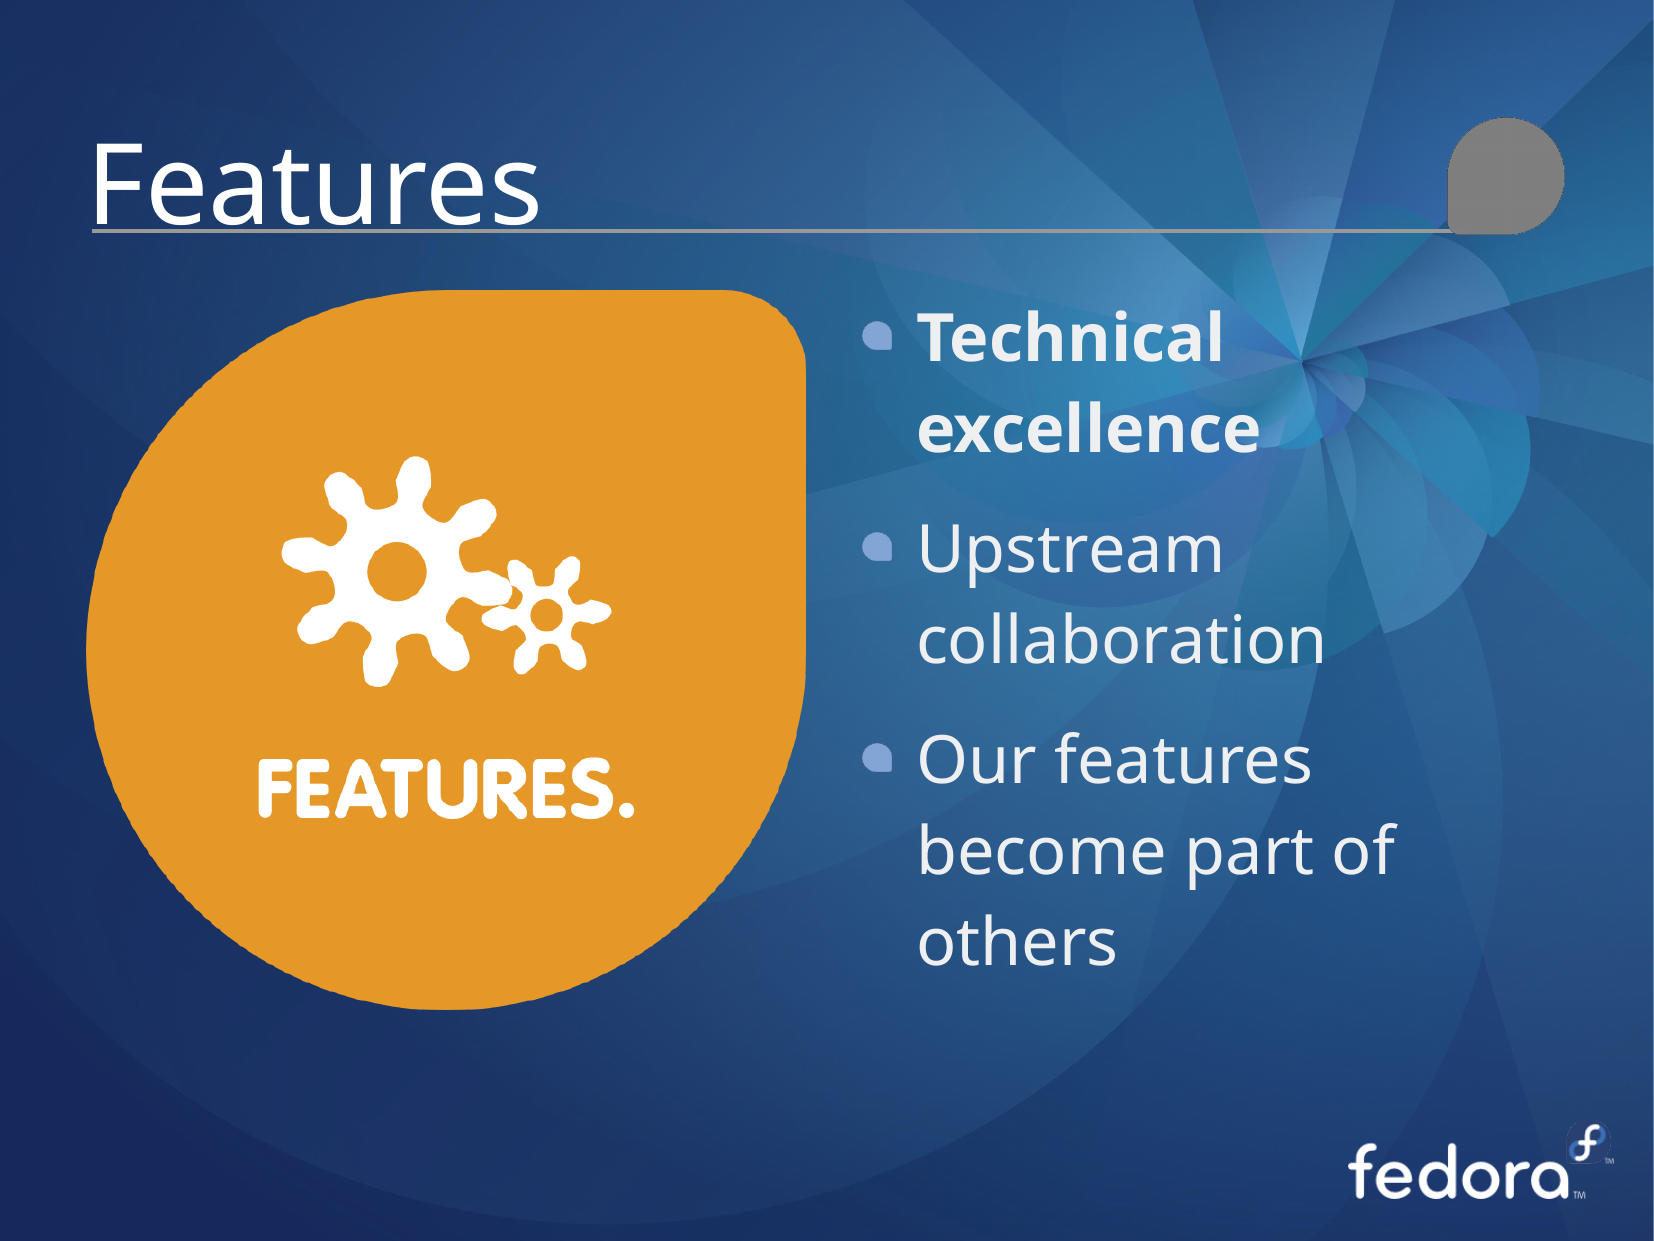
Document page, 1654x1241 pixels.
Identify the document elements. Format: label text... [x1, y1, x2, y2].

list Technical excellence Upstream collaboration Our features become part of others [845, 290, 1572, 1010]
title Features [86, 111, 1575, 250]
picture [0, 0, 1654, 1241]
